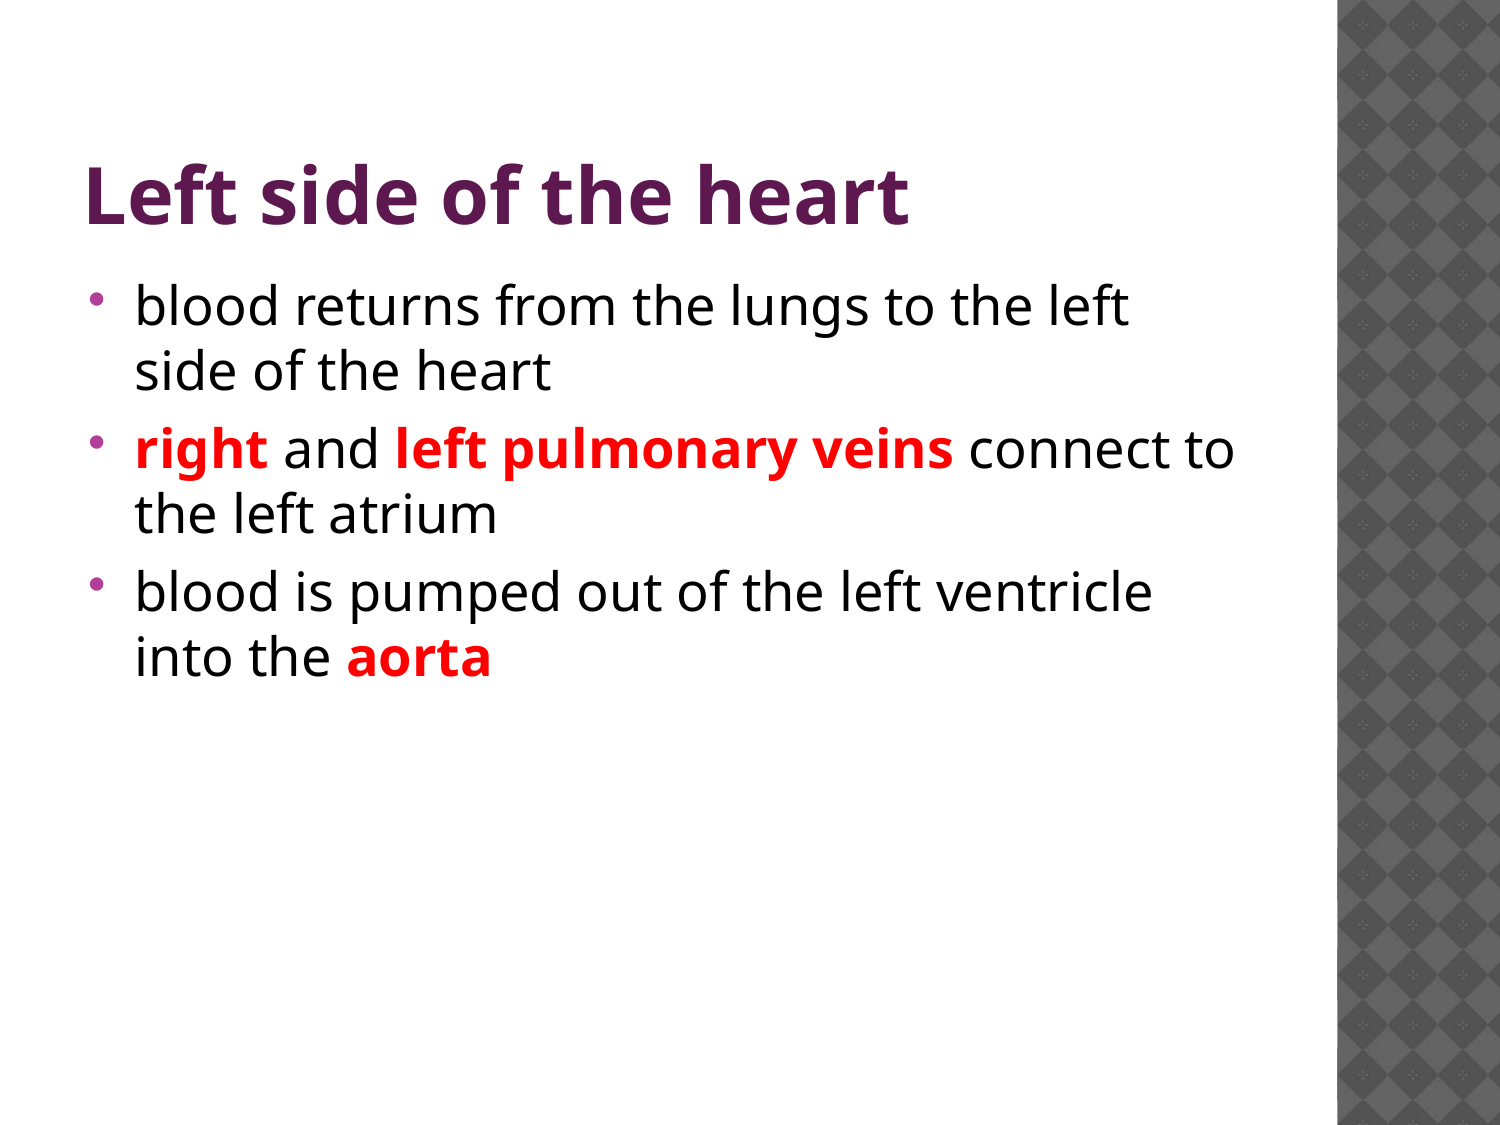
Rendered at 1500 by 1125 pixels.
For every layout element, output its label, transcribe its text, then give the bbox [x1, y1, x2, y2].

title Left side of the heart [75, 52, 1263, 240]
list blood returns from the lungs to the left side of the heart right and left pulmonary veins connect to the left atrium blood is pumped out of the left ventricle into the aorta [75, 264, 1263, 1060]
picture [1337, 0, 1500, 1125]
